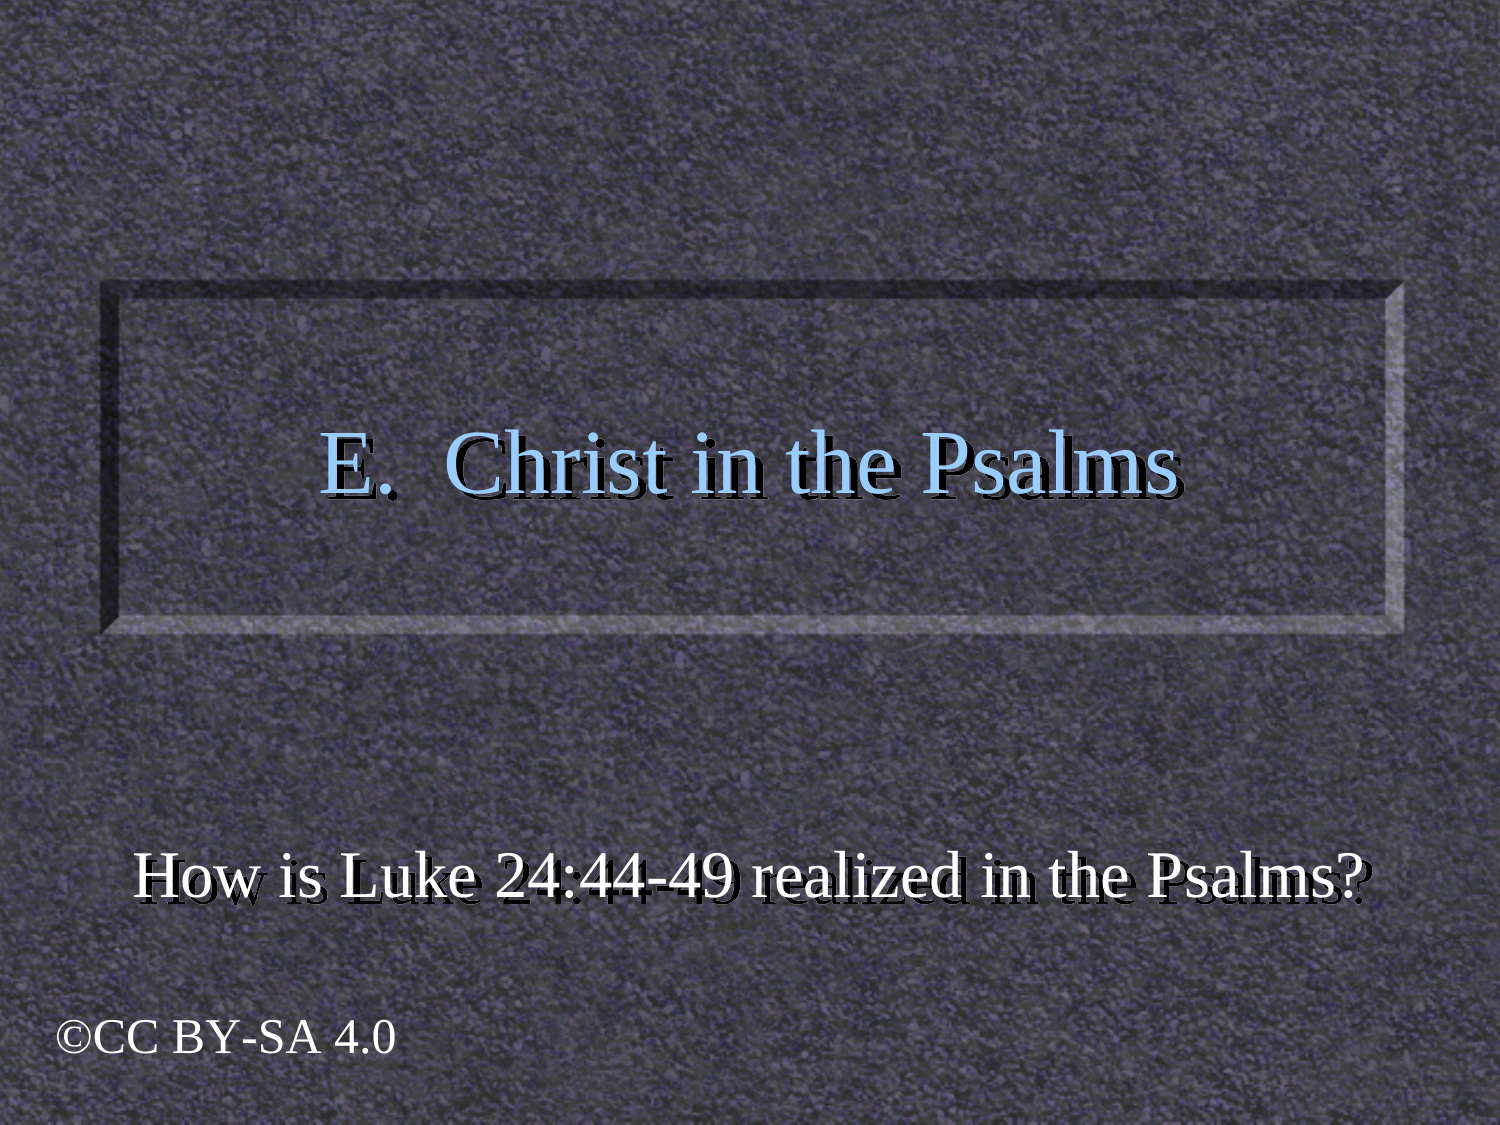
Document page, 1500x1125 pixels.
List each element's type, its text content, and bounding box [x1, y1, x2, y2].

picture [0, 0, 1500, 1125]
text_box ©CC BY-SA 4.0 [40, 1002, 553, 1073]
subtitle How is Luke 24:44-49 realized in the Psalms? [112, 699, 1388, 1051]
title E. Christ in the Psalms [150, 337, 1351, 588]
